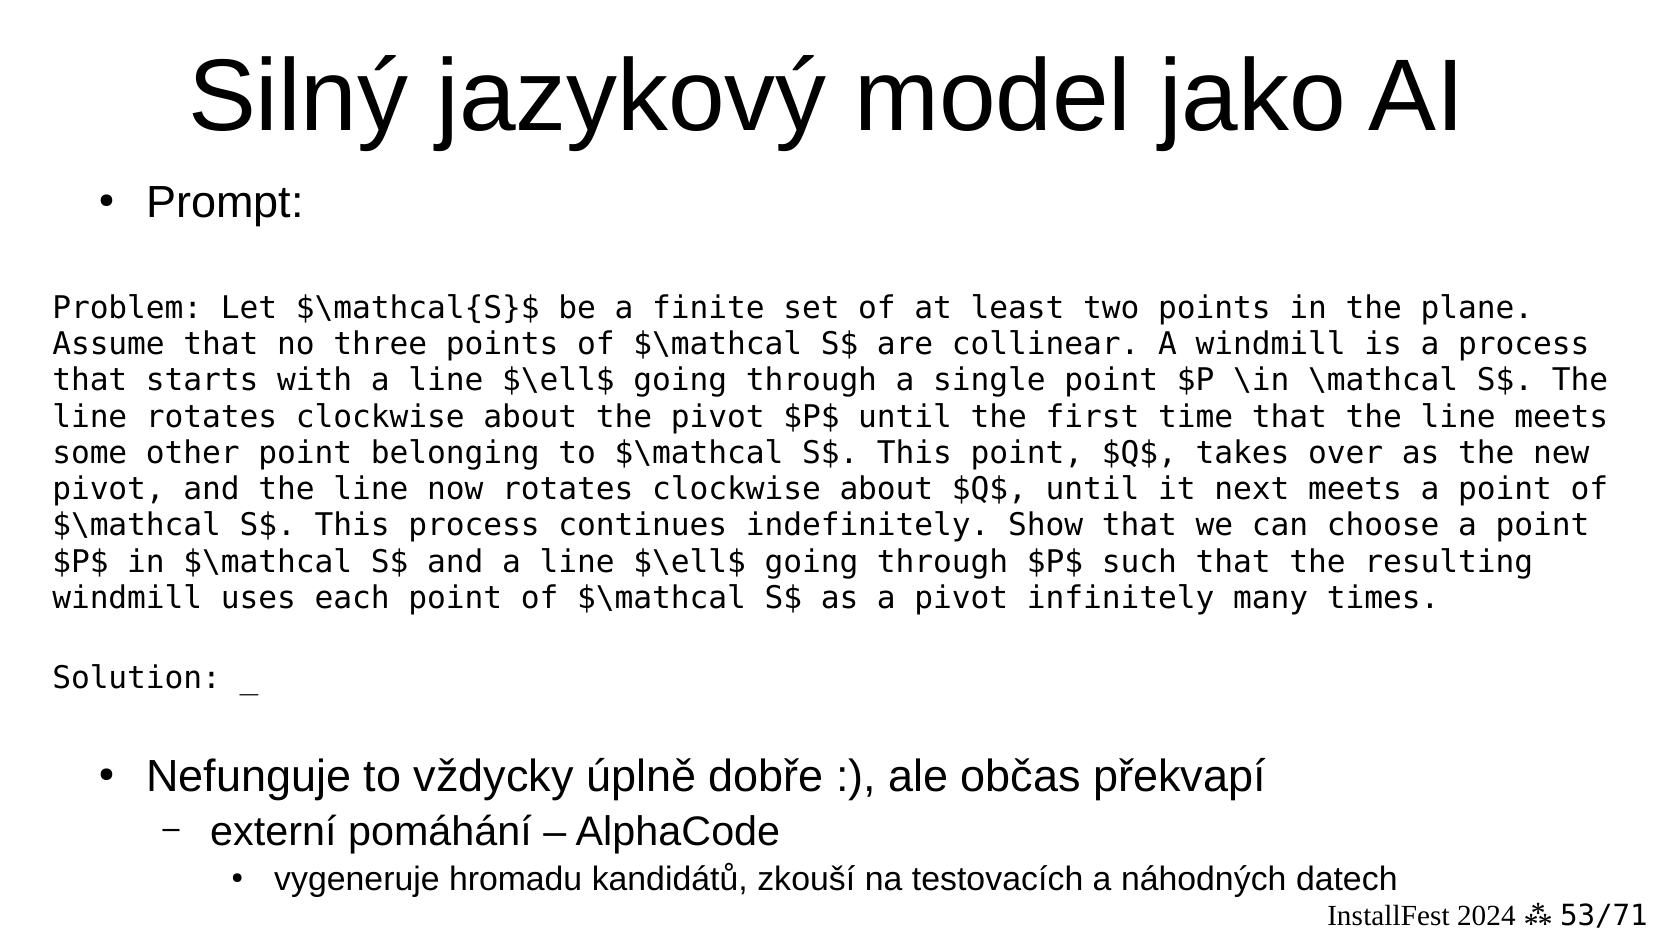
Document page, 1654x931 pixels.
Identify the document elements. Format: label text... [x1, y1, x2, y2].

text_box Problem: Let $\mathcal{S}$ be a finite set of at least two points in the plane. Assume that no three points of $\mathcal S$ are collinear. A windmill is a process that starts with a line $\ell$ going through a single point $P \in \mathcal S$. The line rotates clockwise about the pivot $P$ until the first time that the line meets some other point belonging to $\mathcal S$. This point, $Q$, takes over as the new pivot, and the line now rotates clockwise about $Q$, until it next meets a point of $\mathcal S$. This process continues indefinitely. Show that we can choose a point $P$ in $\mathcal S$ and a line $\ell$ going through $P$ such that the resulting windmill uses each point of $\mathcal S$ as a pivot infinitely many times. Solution: _ [37, 281, 82, 713]
text_box Problem: Let $\mathcal{S}$ be a finite set of at least two points in the plane. Assume that no three points of $\mathcal S$ are collinear. A windmill is a process that starts with a line $\ell$ going through a single point $P \in \mathcal S$. The line rotates clockwise about the pivot $P$ until the first time that the line meets some other point belonging to $\mathcal S$. This point, $Q$, takes over as the new pivot, and the line now rotates clockwise about $Q$, until it next meets a point of $\mathcal S$. This process continues indefinitely. Show that we can choose a point $P$ in $\mathcal S$ and a line $\ell$ going through $P$ such that the resulting windmill uses each point of $\mathcal S$ as a pivot infinitely many times. Solution: _ [1571, 281, 1651, 713]
list Prompt: Nefunguje to vždycky úplně dobře :), ale občas překvapí externí pomáhání – AlphaCode vygeneruje hromadu kandidátů, zkouší na testovacích a náhodných datech [82, 176, 1571, 901]
title Silný jazykový model jako AI [82, 38, 1571, 153]
